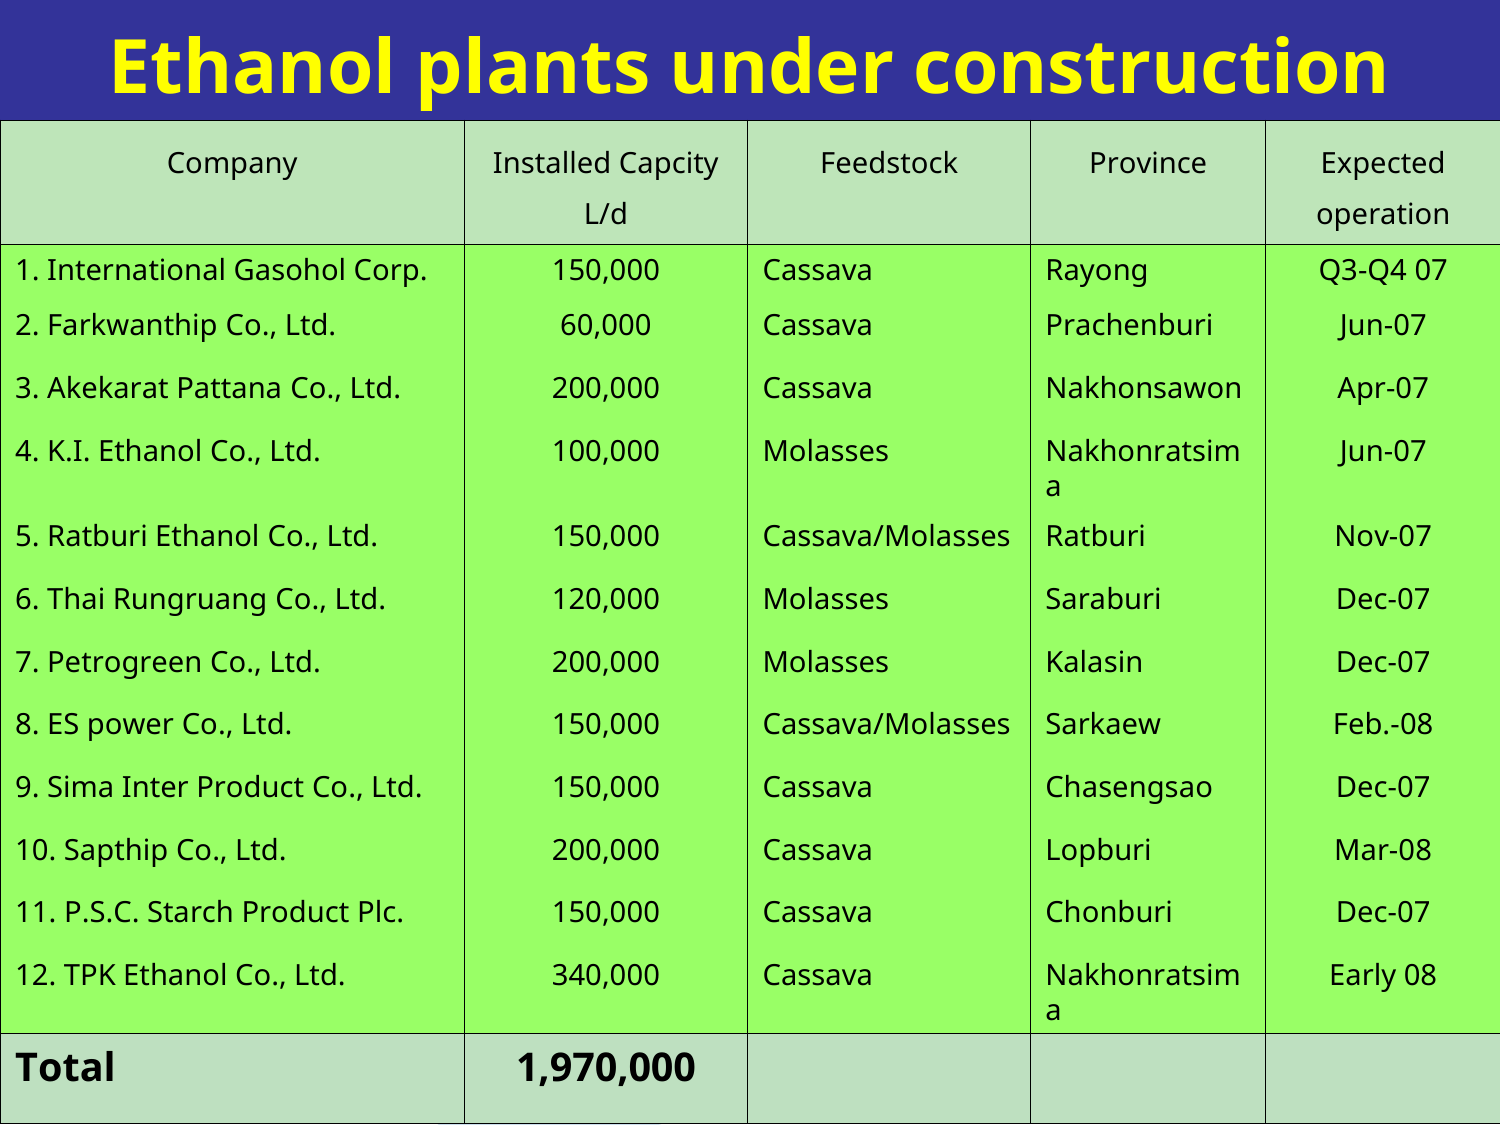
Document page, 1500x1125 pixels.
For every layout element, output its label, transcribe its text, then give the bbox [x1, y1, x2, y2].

table_cell L/d [465, 187, 747, 244]
table_cell Sarkaew [1031, 698, 1265, 760]
table_cell Molasses [748, 424, 1030, 510]
table_header Expected [1266, 121, 1500, 187]
table_cell 2. Farkwanthip Co., Ltd. [1, 299, 464, 362]
table_cell 120,000 [465, 573, 747, 635]
table_cell 10. Sapthip Co., Ltd. [1, 823, 464, 886]
table_cell Cassava [748, 299, 1030, 362]
table_cell 150,000 [465, 760, 747, 823]
table_cell Cassava [748, 245, 1030, 299]
table_cell Apr-07 [1266, 362, 1500, 424]
table_cell Nakhonratsima [1031, 424, 1265, 510]
table_cell 12. TPK Ethanol Co., Ltd. [1, 948, 464, 1033]
table_cell Chonburi [1031, 886, 1265, 948]
table_cell 150,000 [465, 698, 747, 760]
table_cell 1,970,000 [465, 1034, 747, 1123]
table_cell [1266, 1034, 1500, 1123]
table_cell [748, 187, 1030, 244]
table_cell [1, 187, 464, 244]
table_header Feedstock [748, 121, 1030, 187]
table_cell Dec-07 [1266, 635, 1500, 698]
table_cell Cassava [748, 948, 1030, 1033]
table_cell Cassava [748, 362, 1030, 424]
table_cell Lopburi [1031, 823, 1265, 886]
table_cell Rayong [1031, 245, 1265, 299]
table_cell Nov-07 [1266, 510, 1500, 573]
table_cell Nakhonsawon [1031, 362, 1265, 424]
table_cell [1031, 1034, 1265, 1123]
table_cell Cassava [748, 823, 1030, 886]
table_header Company [1, 121, 464, 187]
table_cell Jun-07 [1266, 299, 1500, 362]
table_cell Dec-07 [1266, 886, 1500, 948]
table_header Installed Capcity [465, 121, 747, 187]
table_header Province [1031, 121, 1265, 187]
table_cell Total [1, 1034, 464, 1123]
table_cell 8. ES power Co., Ltd. [1, 698, 464, 760]
table_cell 150,000 [465, 510, 747, 573]
table_cell Molasses [748, 635, 1030, 698]
table_cell 200,000 [465, 635, 747, 698]
table_cell Saraburi [1031, 573, 1265, 635]
table_cell 60,000 [465, 299, 747, 362]
table_cell Cassava [748, 760, 1030, 823]
table_cell Early 08 [1266, 948, 1500, 1033]
table_cell Chasengsao [1031, 760, 1265, 823]
table_cell [1031, 187, 1265, 244]
table_cell Dec-07 [1266, 760, 1500, 823]
table_cell 7. Petrogreen Co., Ltd. [1, 635, 464, 698]
table_cell 200,000 [465, 823, 747, 886]
table_cell Molasses [748, 573, 1030, 635]
table_cell Prachenburi [1031, 299, 1265, 362]
table_cell 150,000 [465, 886, 747, 948]
table_cell 4. K.I. Ethanol Co., Ltd. [1, 424, 464, 510]
table_cell Cassava/Molasses [748, 698, 1030, 760]
table_cell Q3-Q4 07 [1266, 245, 1500, 299]
table_cell 200,000 [465, 362, 747, 424]
table_cell Dec-07 [1266, 573, 1500, 635]
table_cell Nakhonratsima [1031, 948, 1265, 1033]
table_cell Mar-08 [1266, 823, 1500, 886]
table_cell Feb.-08 [1266, 698, 1500, 760]
table_cell 100,000 [465, 424, 747, 510]
table_cell Cassava/Molasses [748, 510, 1030, 573]
table_cell 1. International Gasohol Corp. [1, 245, 464, 299]
title Ethanol plants under construction [0, 0, 1500, 120]
table_cell 5. Ratburi Ethanol Co., Ltd. [1, 510, 464, 573]
table_cell Jun-07 [1266, 424, 1500, 510]
table_cell Ratburi [1031, 510, 1265, 573]
table_cell 340,000 [465, 948, 747, 1033]
table_cell 9. Sima Inter Product Co., Ltd. [1, 760, 464, 823]
table_cell 3. Akekarat Pattana Co., Ltd. [1, 362, 464, 424]
table_cell 6. Thai Rungruang Co., Ltd. [1, 573, 464, 635]
table_cell 11. P.S.C. Starch Product Plc. [1, 886, 464, 948]
table_cell [748, 1034, 1030, 1123]
table_cell Cassava [748, 886, 1030, 948]
table_cell 150,000 [465, 245, 747, 299]
table_cell operation [1266, 187, 1500, 244]
table_cell Kalasin [1031, 635, 1265, 698]
